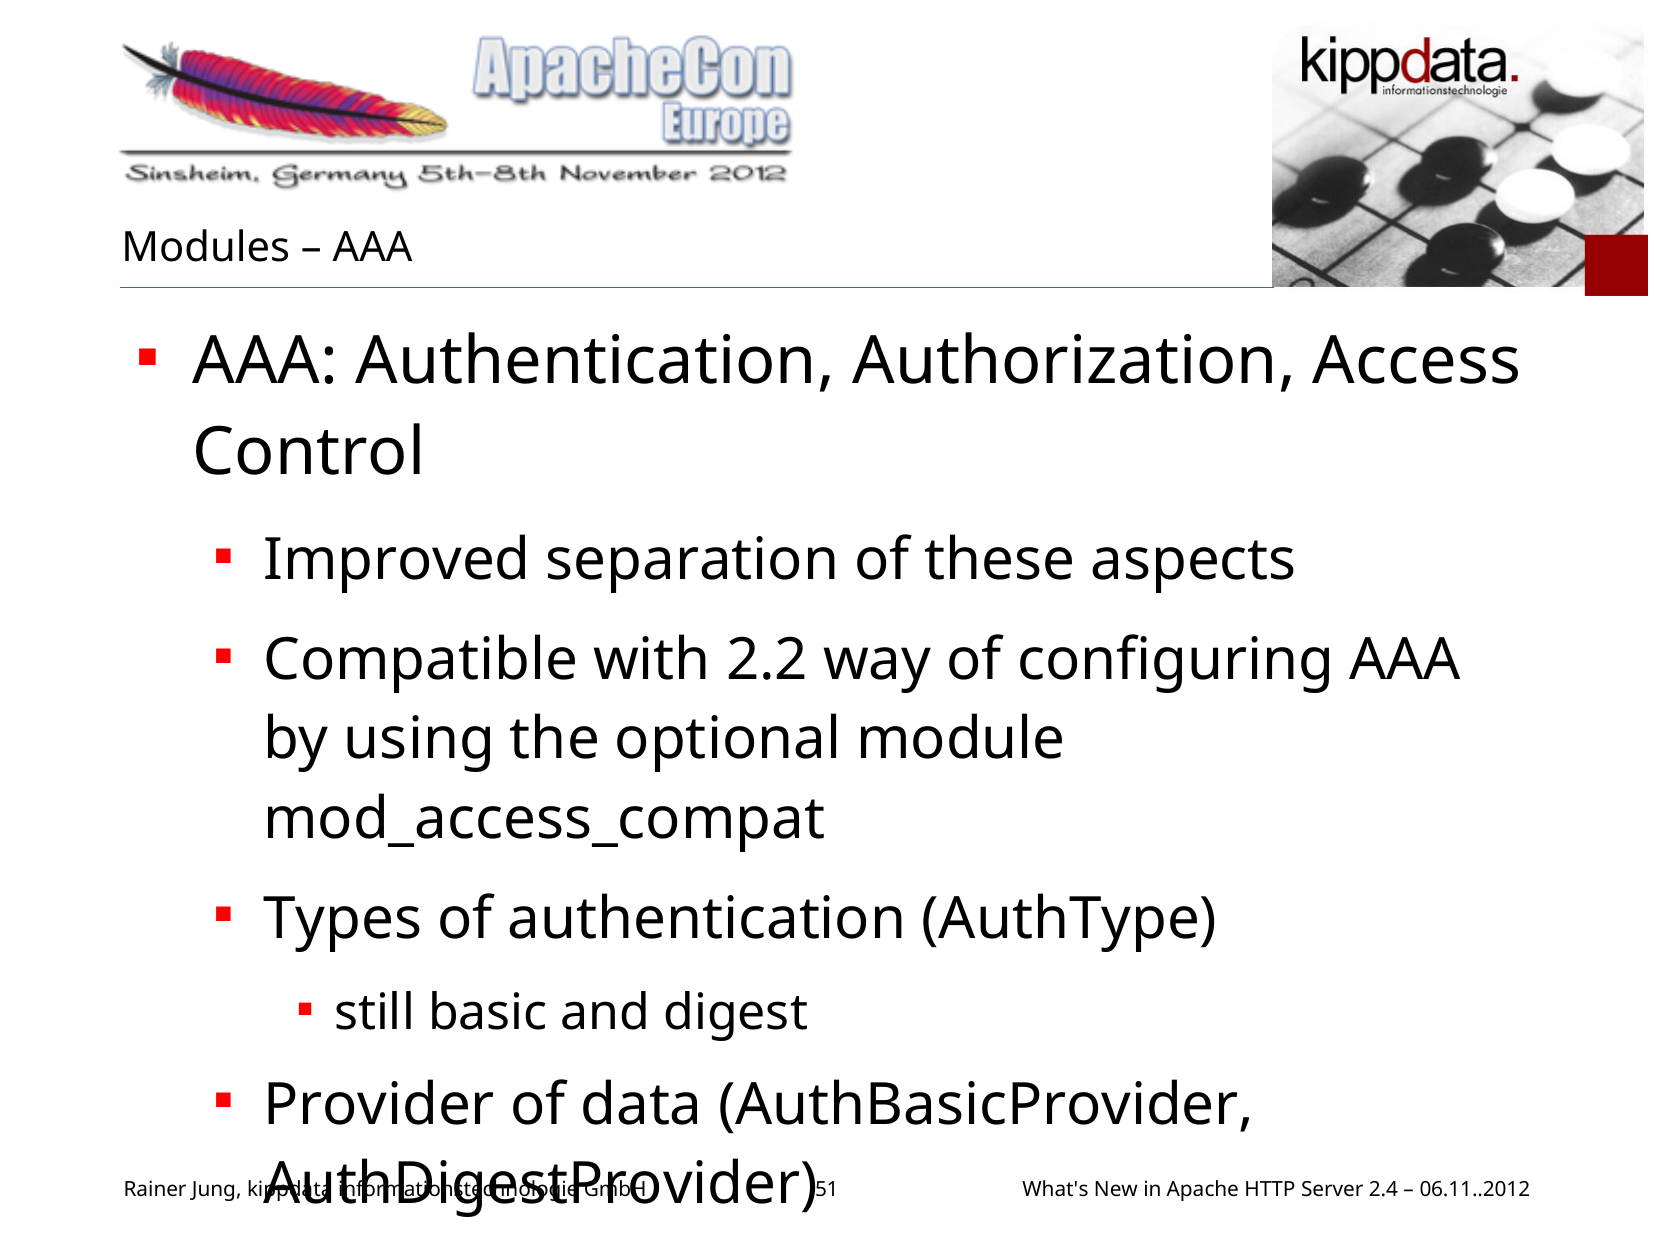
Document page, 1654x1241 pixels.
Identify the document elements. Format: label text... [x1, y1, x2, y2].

picture [113, 32, 797, 195]
title Modules – AAA [121, 204, 1242, 286]
picture [1272, 5, 1648, 302]
list AAA: Authentication, Authorization, Access Control Improved separation of these aspects Compatible with 2.2 way of configuring AAA by using the optional module mod_access_compat Types of authentication (AuthType) still basic and digest Provider of data (AuthBasicProvider, AuthDigestProvider) still anon, dbd, dbm, file, ldap Authorization (Require) still dbd, dbm, groupfile, host, user, owner, ldap [121, 312, 1534, 1150]
